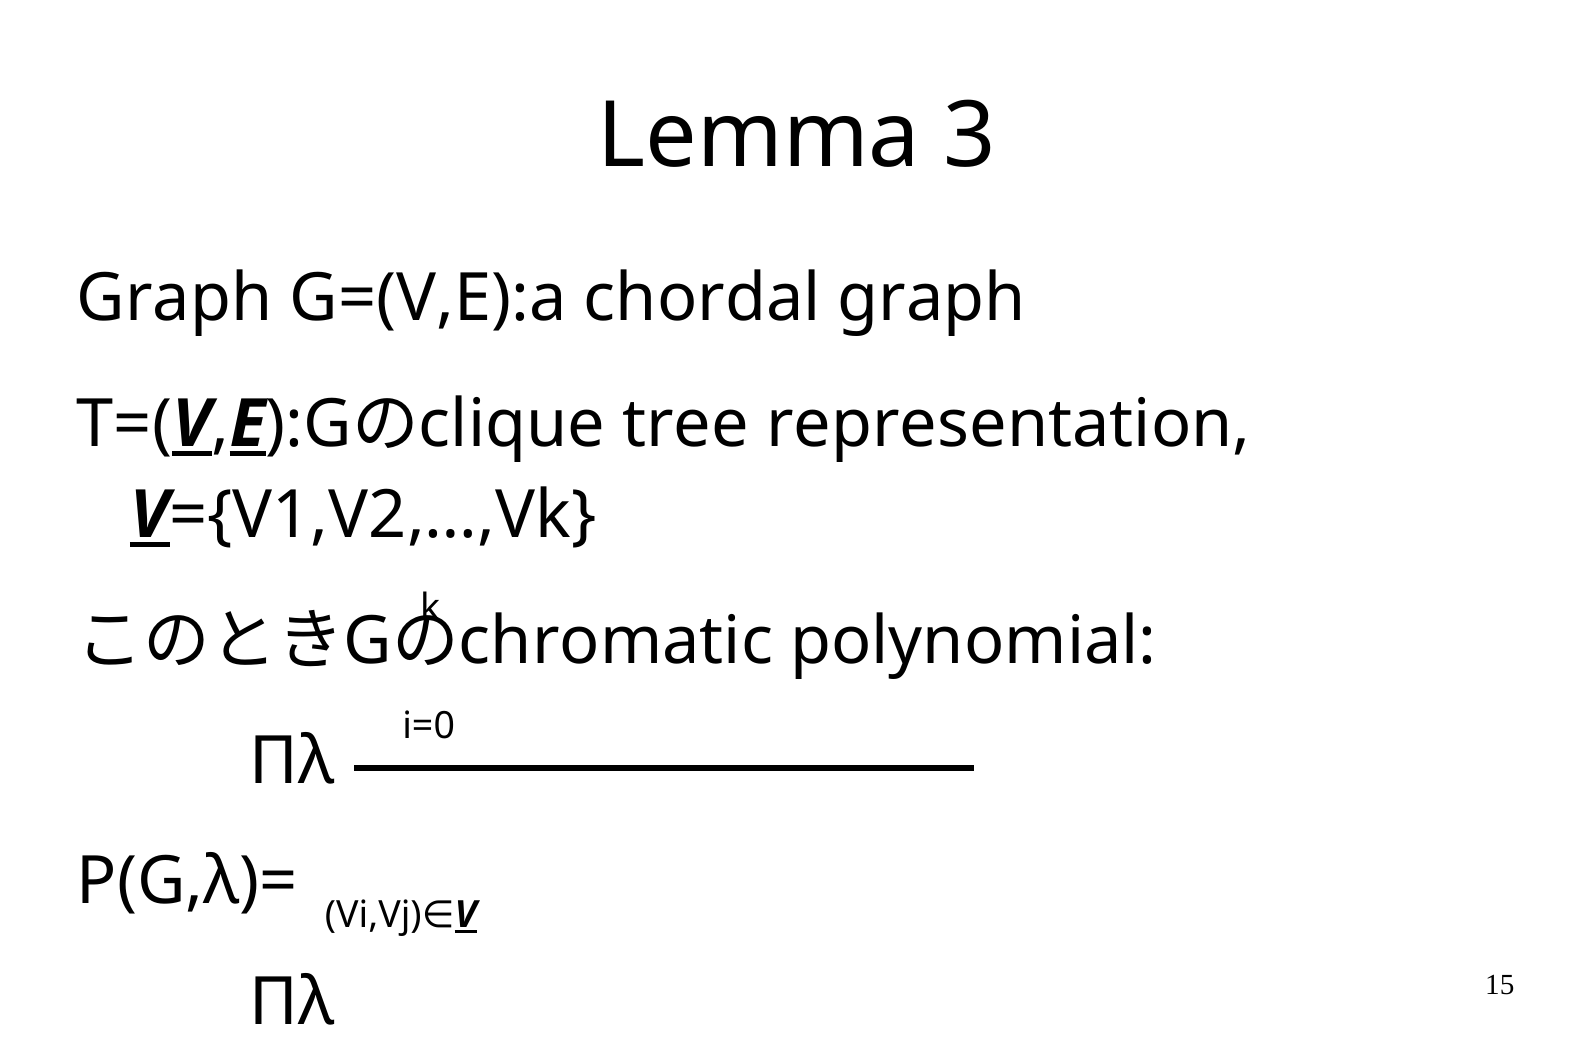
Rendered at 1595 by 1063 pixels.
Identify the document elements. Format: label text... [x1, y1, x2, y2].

text_box (Vi,Vj)∈V [324, 887, 532, 928]
text_box k [420, 580, 473, 621]
title Lemma 3 [79, 42, 1515, 220]
text_box i=0 [402, 698, 508, 739]
list Graph G=(V,E):a chordal graph T=(V,E):Gのclique tree representation, V={V1,V2,…,Vk} このときGのchromatic polynomial: Пλ P(G,λ)= Пλ [59, 248, 1536, 936]
